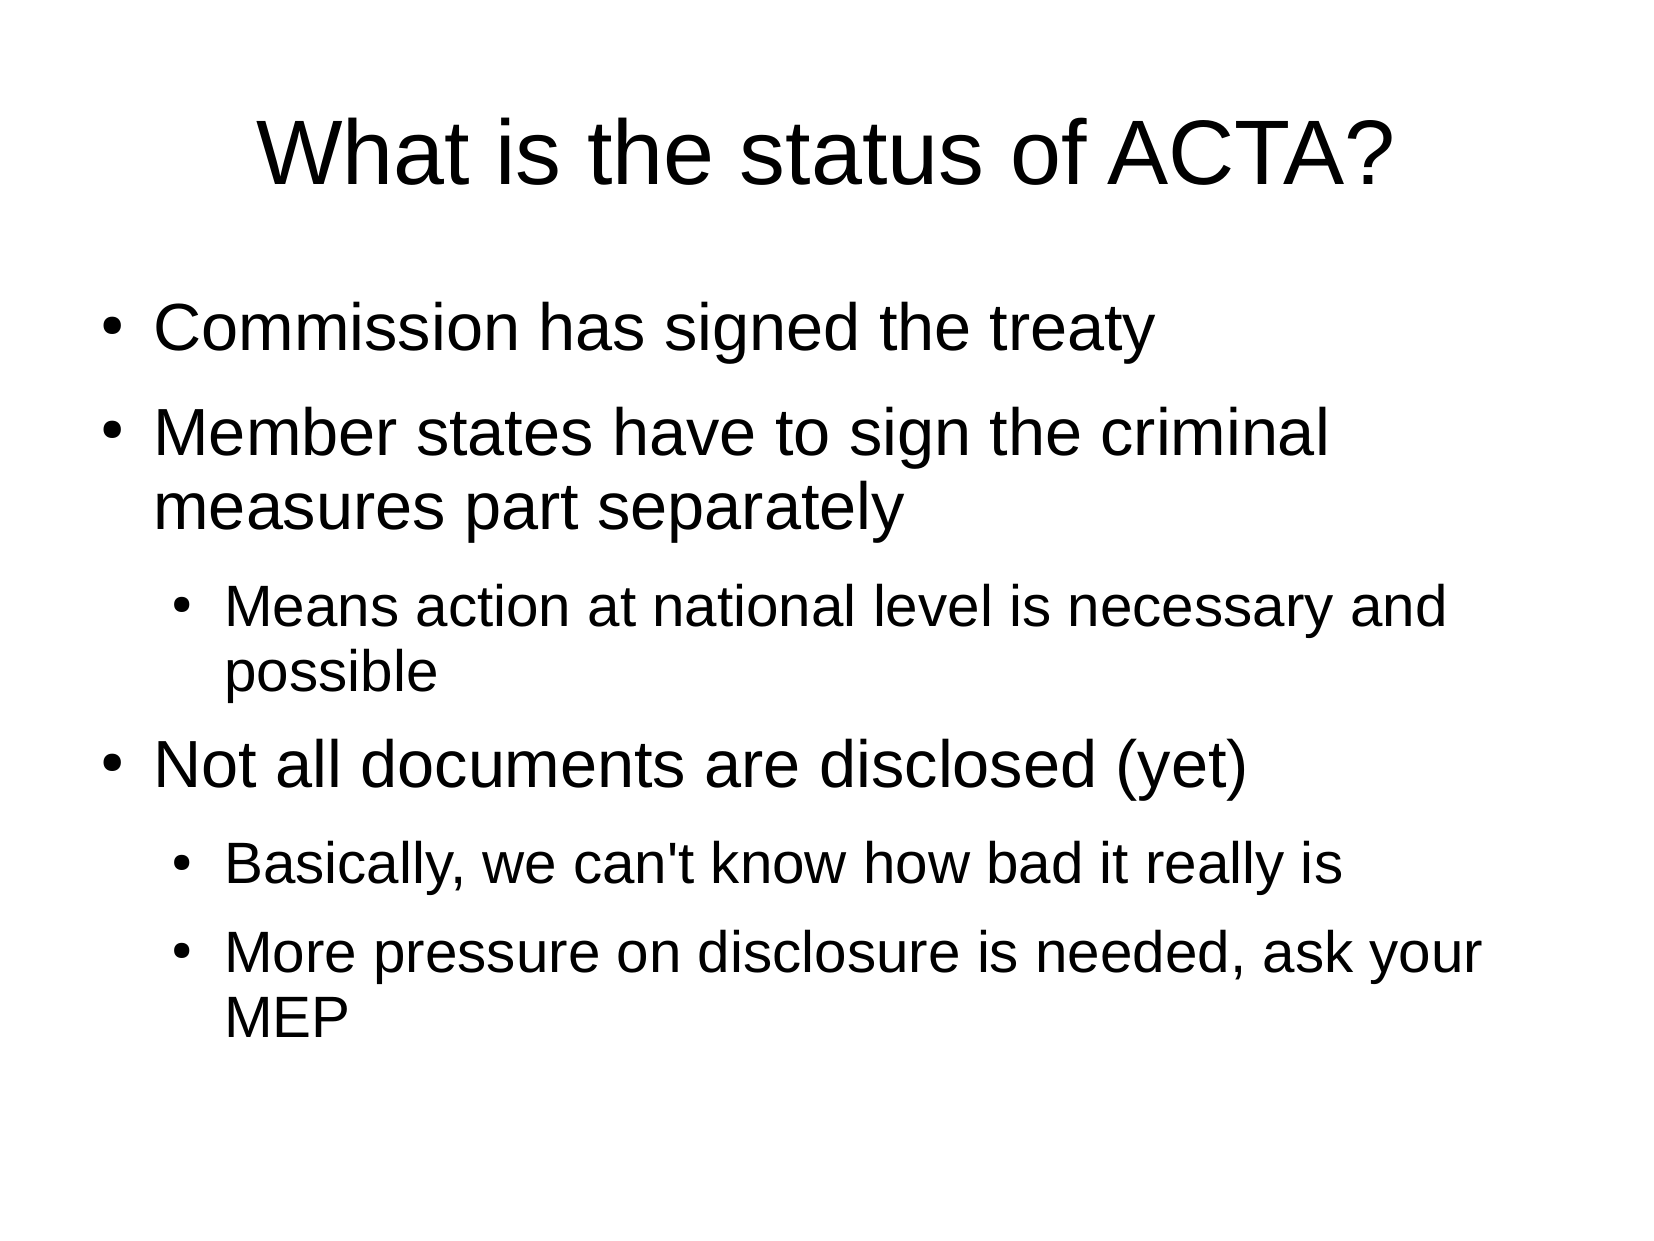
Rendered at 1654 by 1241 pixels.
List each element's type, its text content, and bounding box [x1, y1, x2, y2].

list Commission has signed the treaty Member states have to sign the criminal measures part separately Means action at national level is necessary and possible Not all documents are disclosed (yet) Basically, we can't know how bad it really is More pressure on disclosure is needed, ask your MEP [82, 290, 1571, 1109]
title What is the status of ACTA? [82, 49, 1571, 257]
